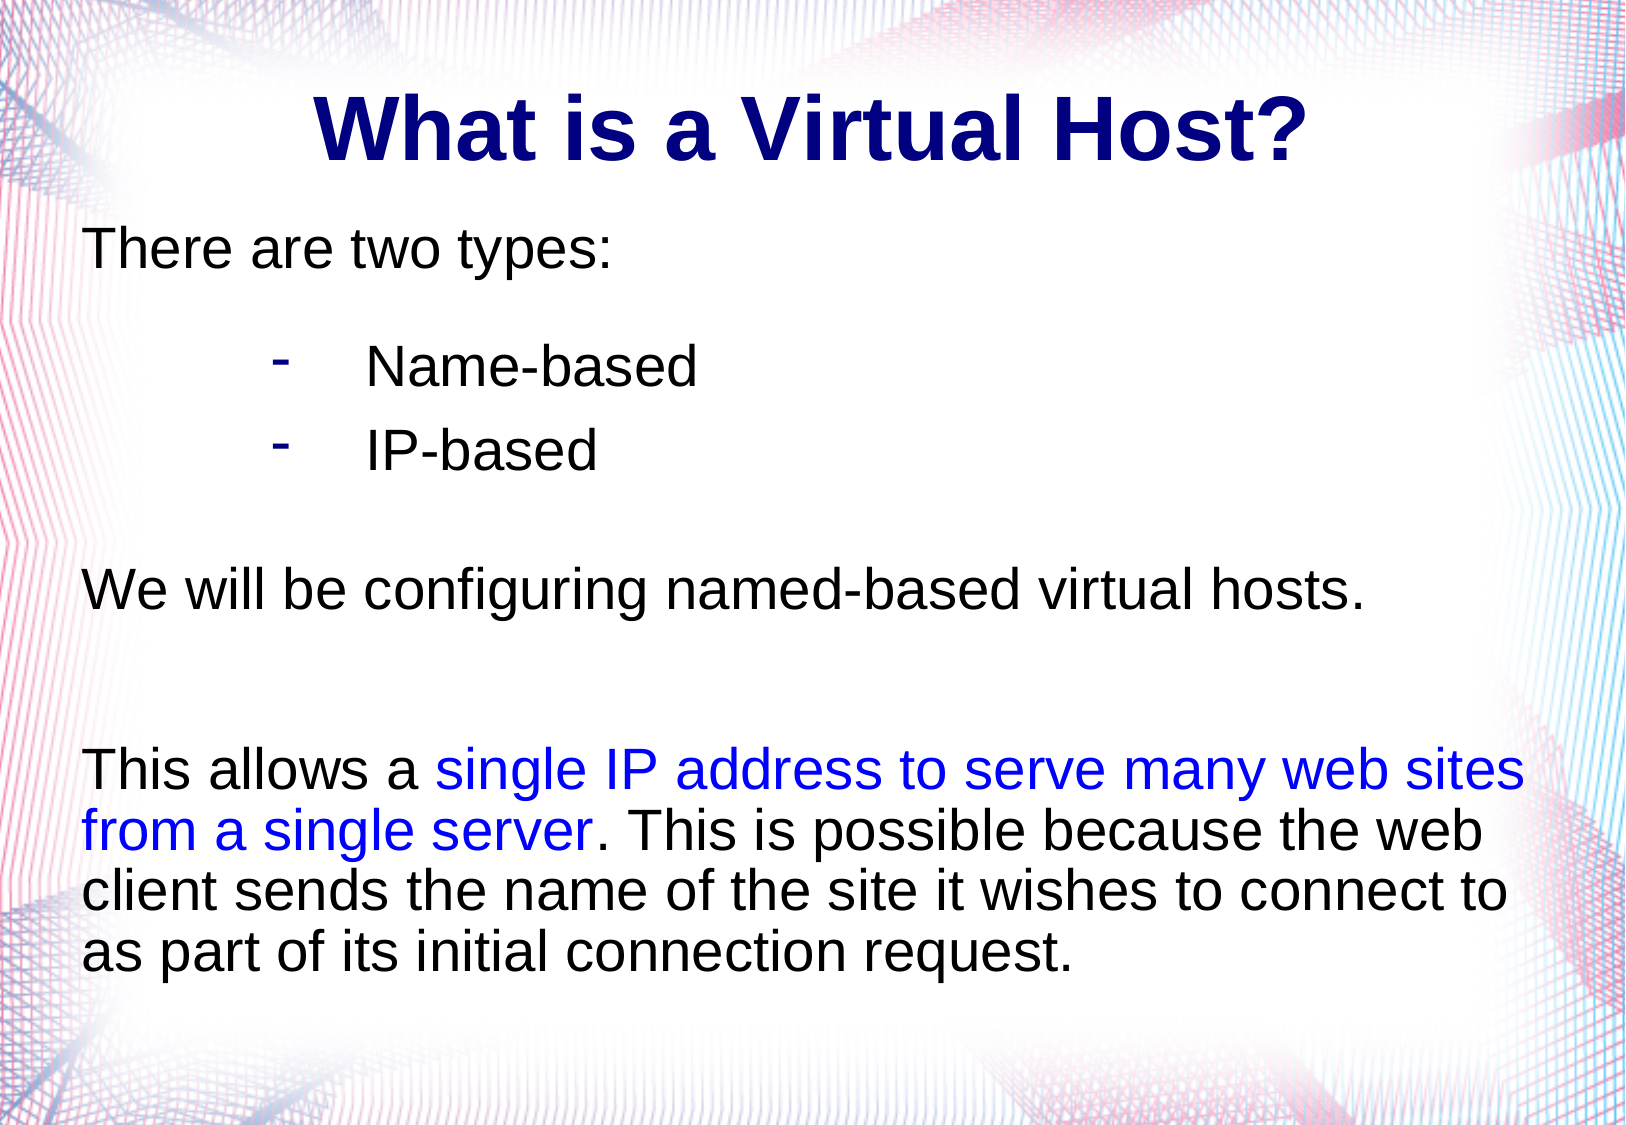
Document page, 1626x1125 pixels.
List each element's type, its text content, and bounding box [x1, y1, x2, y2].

text_box What is a Virtual Host? [54, 44, 1571, 215]
text_box There are two types: Name-based IP-based We will be configuring named-based virtual hosts. This allows a single IP address to serve many web sites from a single server. This is possible because the web client sends the name of the site it wishes to connect to as part of its initial connection request. [81, 214, 1560, 1063]
picture [0, 0, 1626, 1125]
